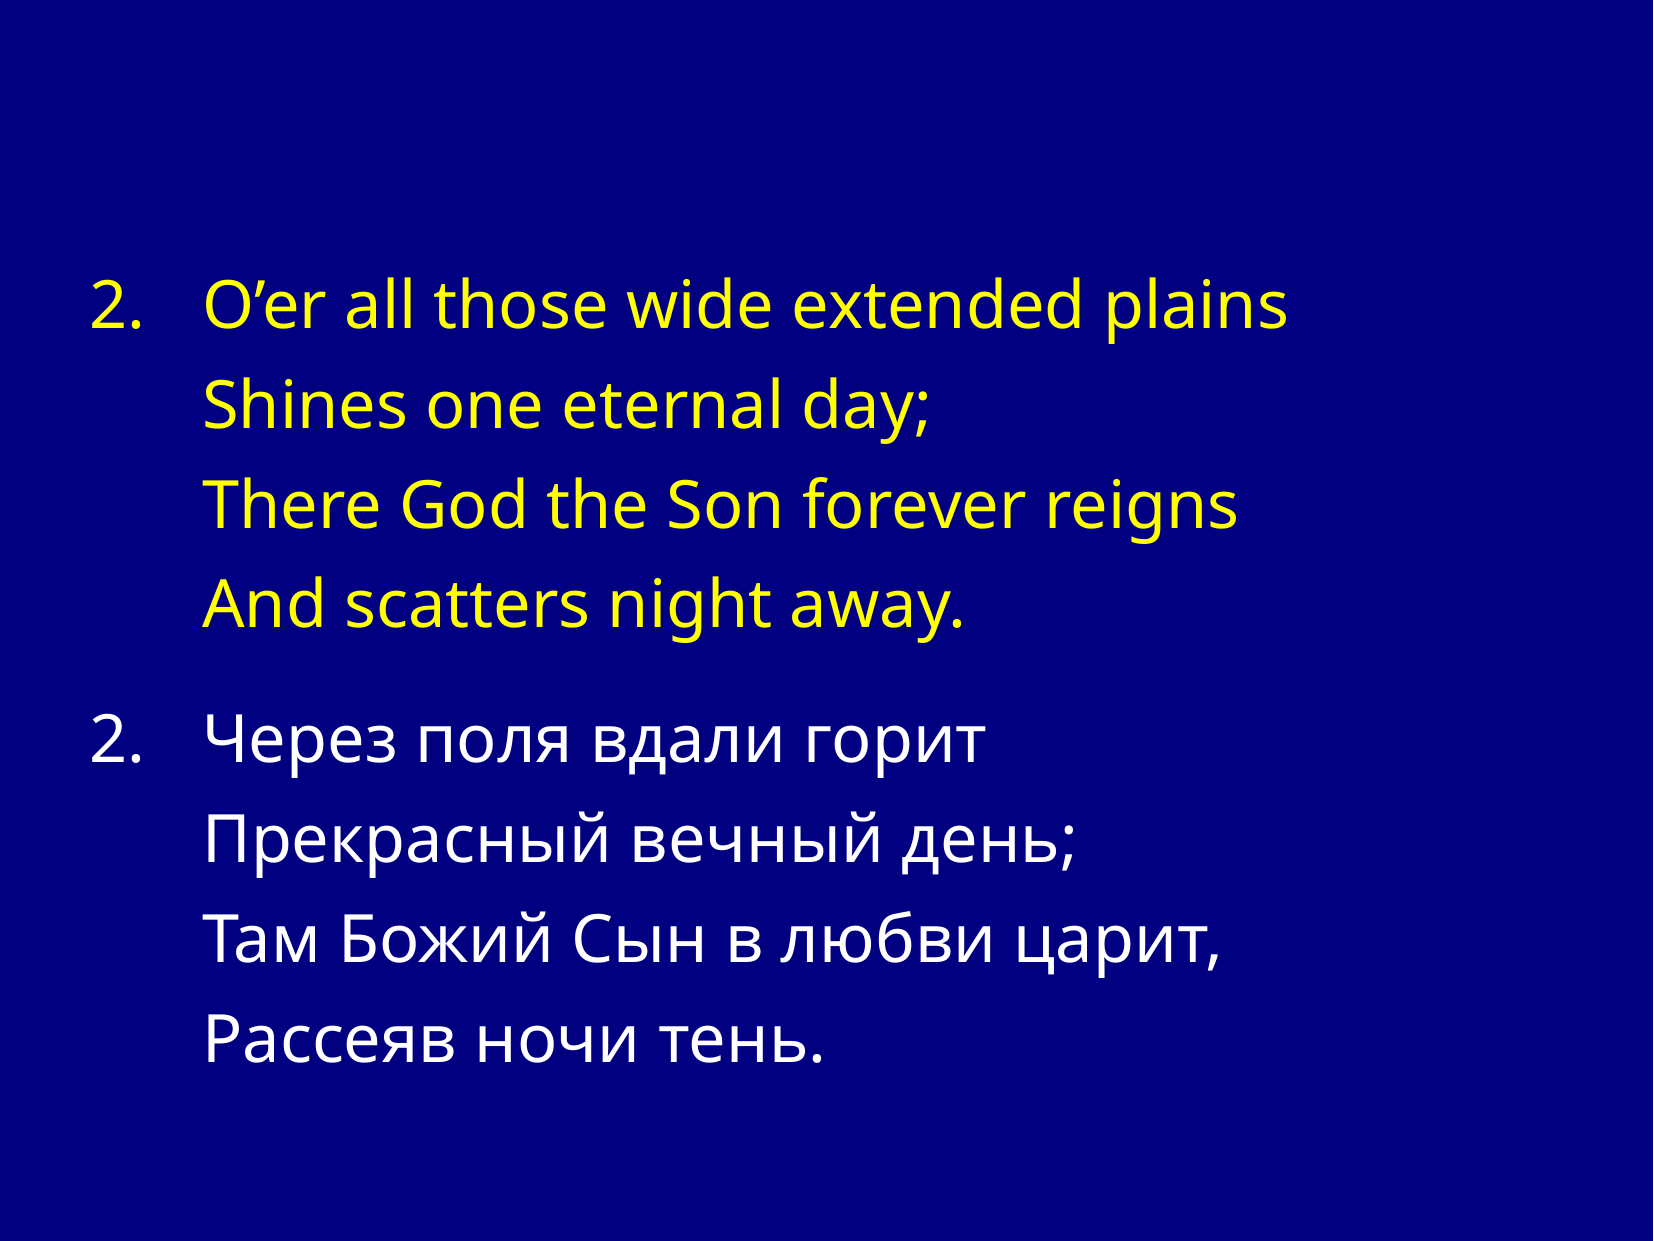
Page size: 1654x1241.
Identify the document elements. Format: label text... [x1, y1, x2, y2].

text_box 2. Через поля вдали горит Прекрасный вечный день; Там Божий Сын в любви царит, Рассеяв ночи тень. [75, 675, 1576, 1163]
text_box 2. O’er all those wide extended plains Shines one eternal day; There God the Son forever reigns And scatters night away. [75, 150, 1576, 638]
